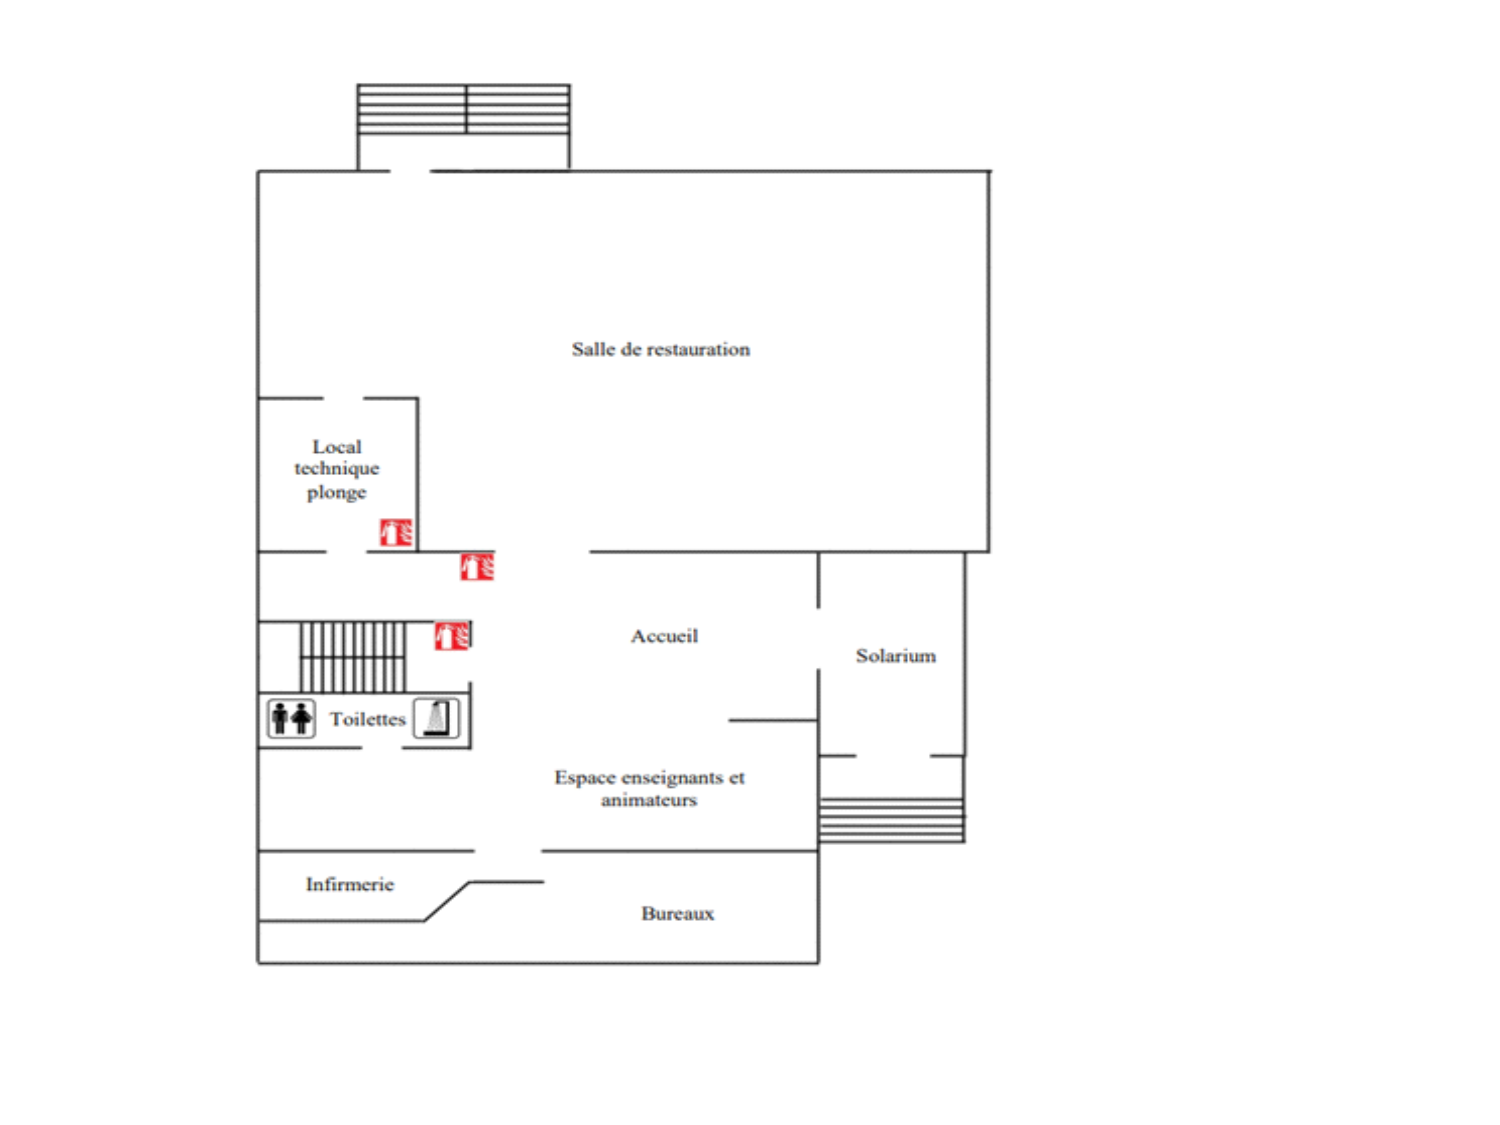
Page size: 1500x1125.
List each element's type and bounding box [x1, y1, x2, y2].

picture [226, 52, 1027, 1000]
